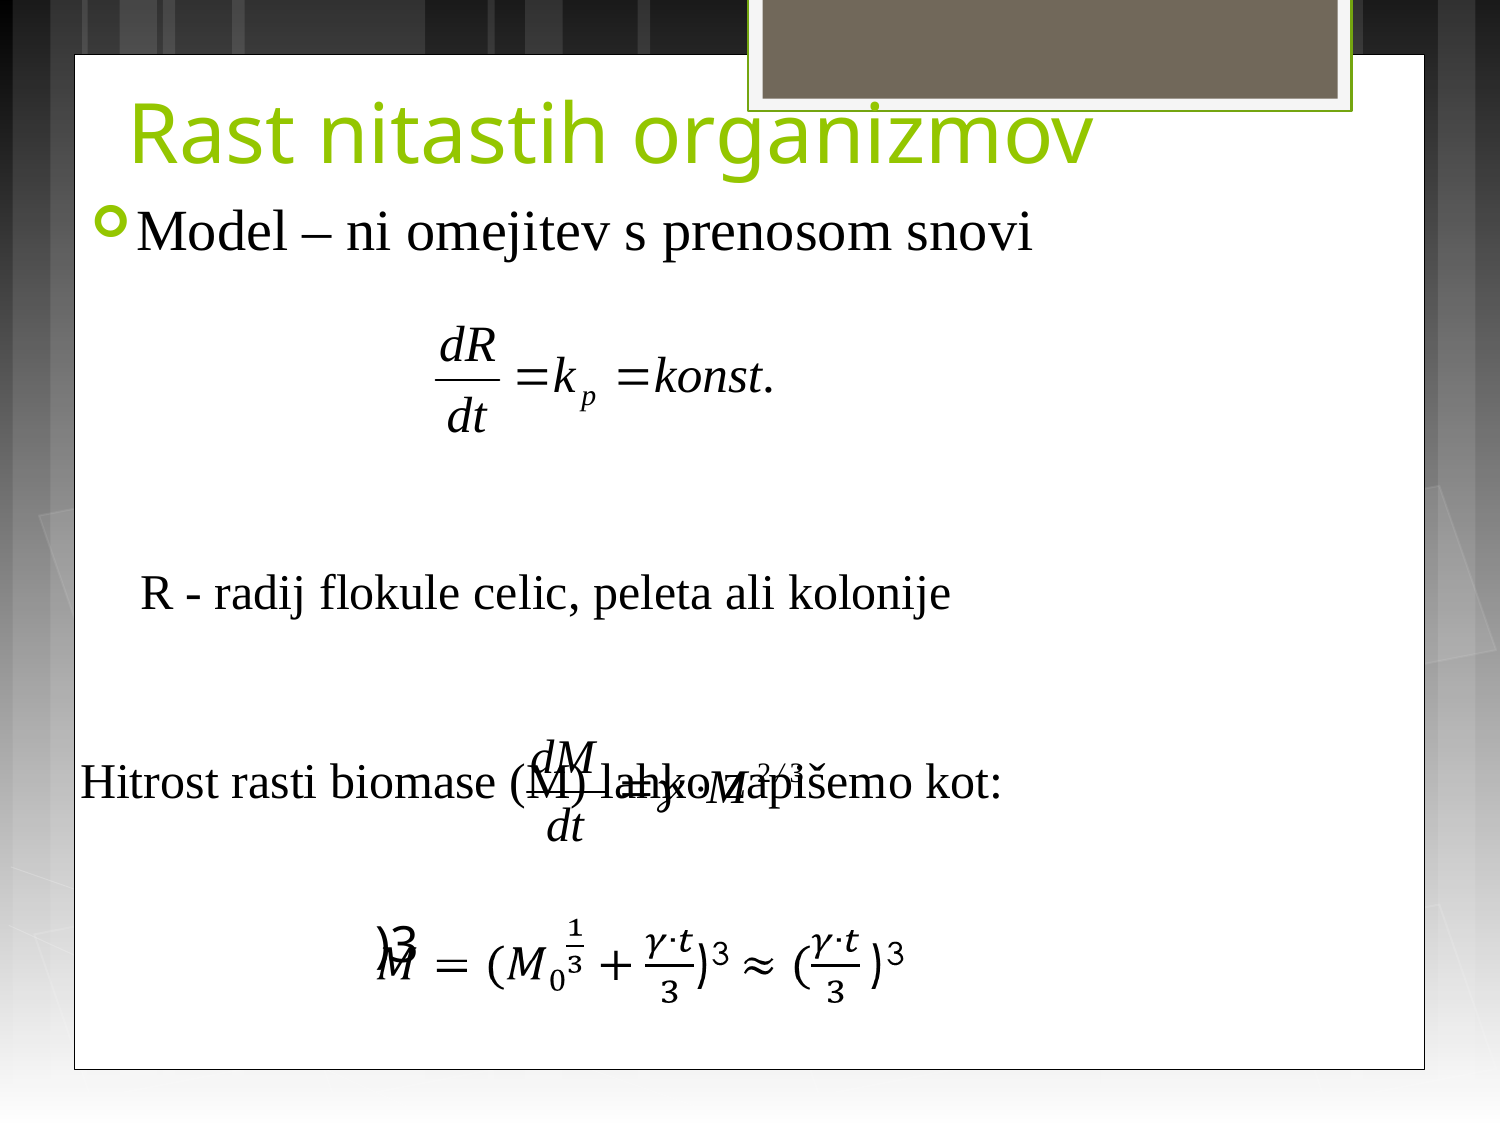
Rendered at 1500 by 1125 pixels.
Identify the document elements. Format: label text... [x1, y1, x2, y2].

chart [519, 727, 814, 855]
picture [518, 727, 811, 853]
title Rast nitastih organizmov [112, 0, 1388, 184]
text_box [360, 905, 963, 1018]
picture [427, 312, 782, 444]
chart [428, 314, 784, 447]
list Model – ni omejitev s prenosom snovi R - radij flokule celic, peleta ali kolonije Hitrost rasti biomase (M) lahko zapišemo kot: [64, 184, 1500, 860]
